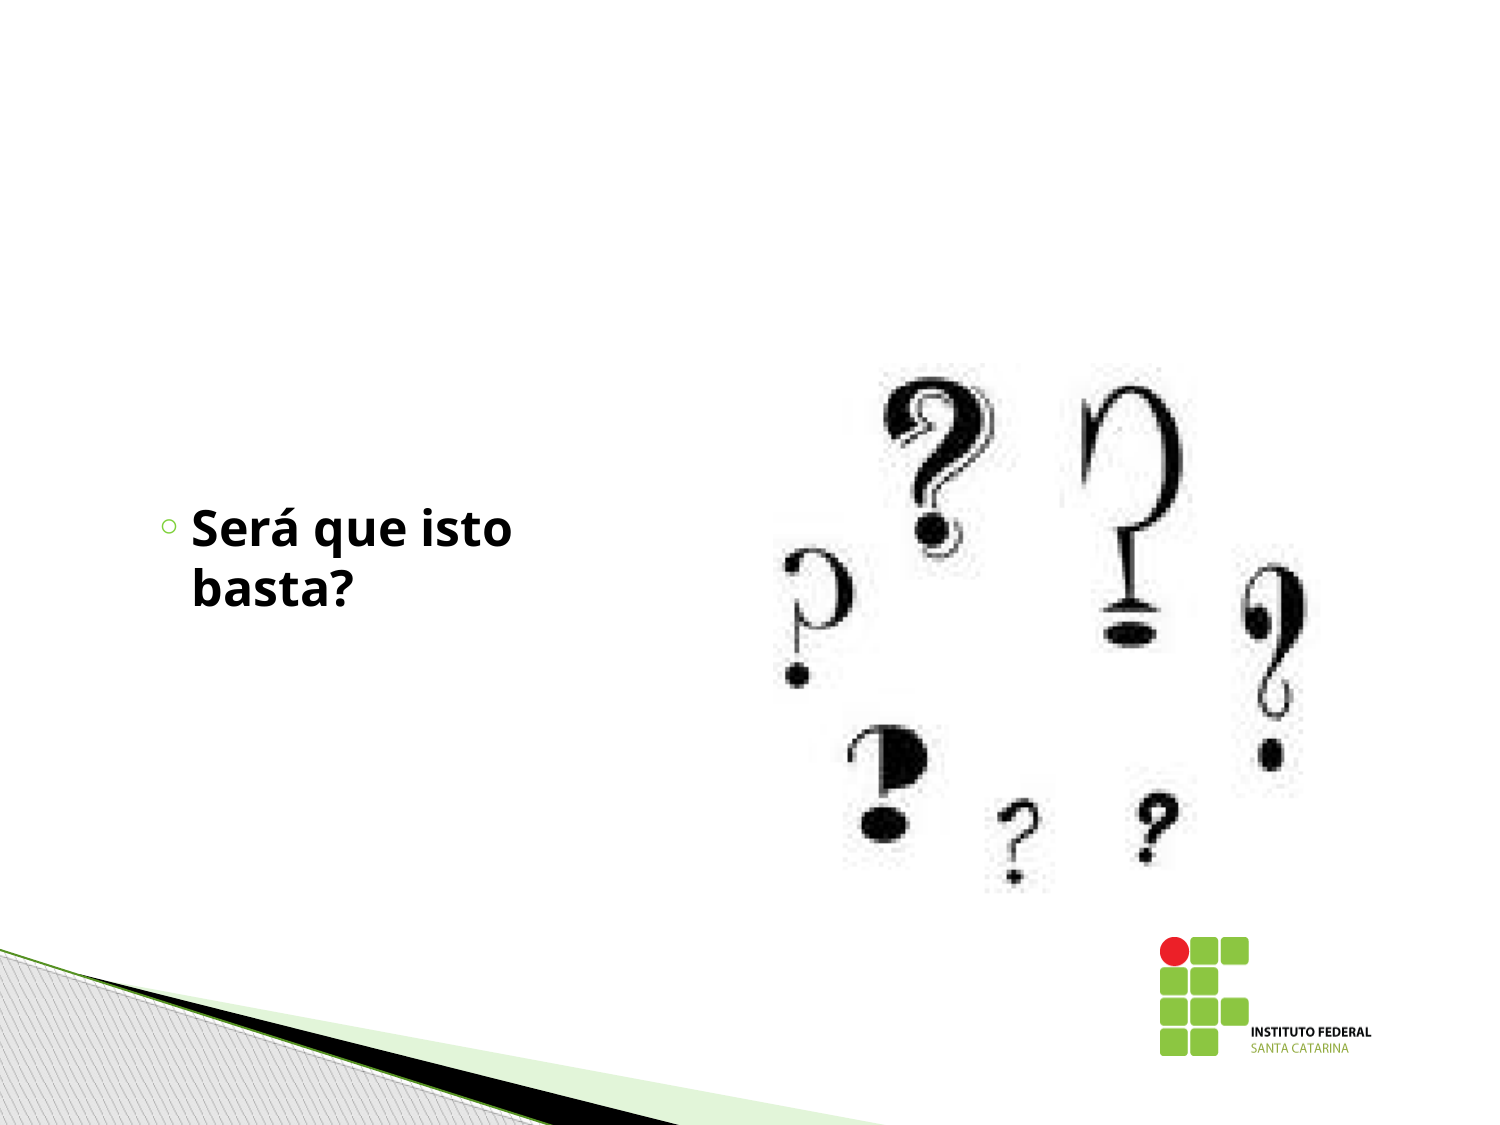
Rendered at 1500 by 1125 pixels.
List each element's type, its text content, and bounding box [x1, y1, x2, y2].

picture [773, 363, 1322, 895]
picture [1160, 937, 1372, 1056]
list Será que isto basta? [75, 243, 704, 821]
